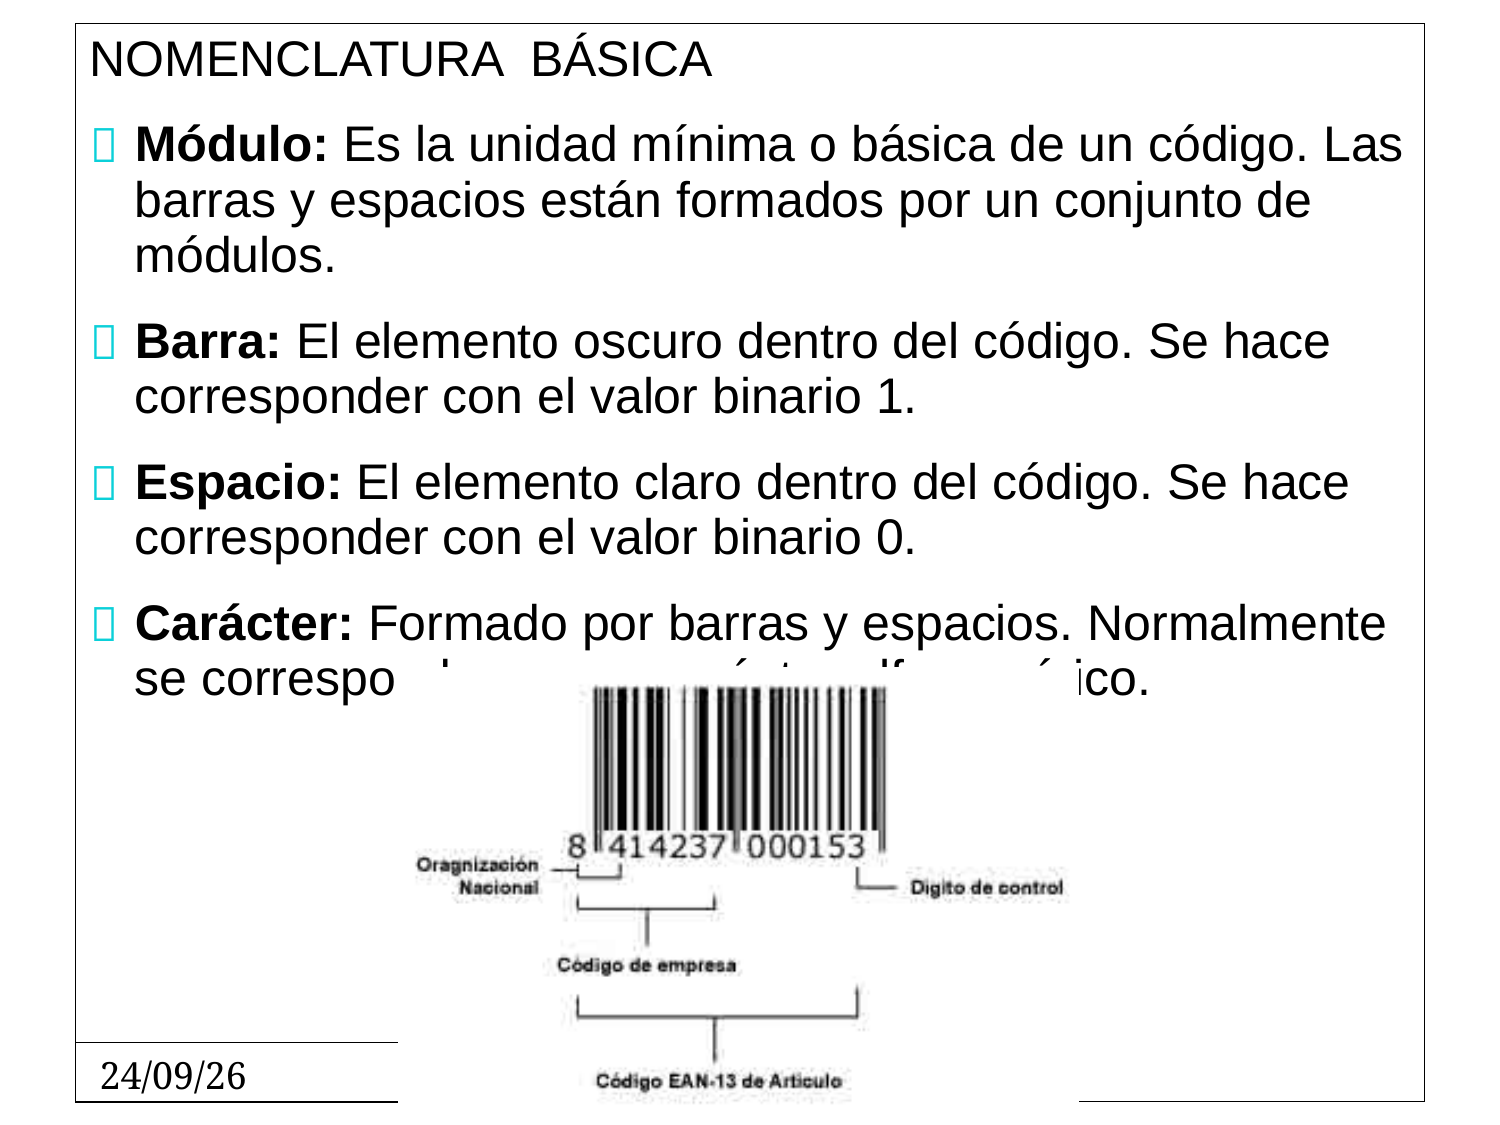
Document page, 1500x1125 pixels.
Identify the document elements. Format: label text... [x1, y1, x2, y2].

list NOMENCLATURA BÁSICA Módulo: Es la unidad mínima o básica de un código. Las barras y espacios están formados por un conjunto de módulos. Barra: El elemento oscuro dentro del código. Se hace corresponder con el valor binario 1. Espacio: El elemento claro dentro del código. Se hace corresponder con el valor binario 0. Carácter: Formado por barras y espacios. Normalmente se corresponde con un carácter alfanumérico. [75, 23, 1425, 1102]
picture [398, 667, 1079, 1125]
